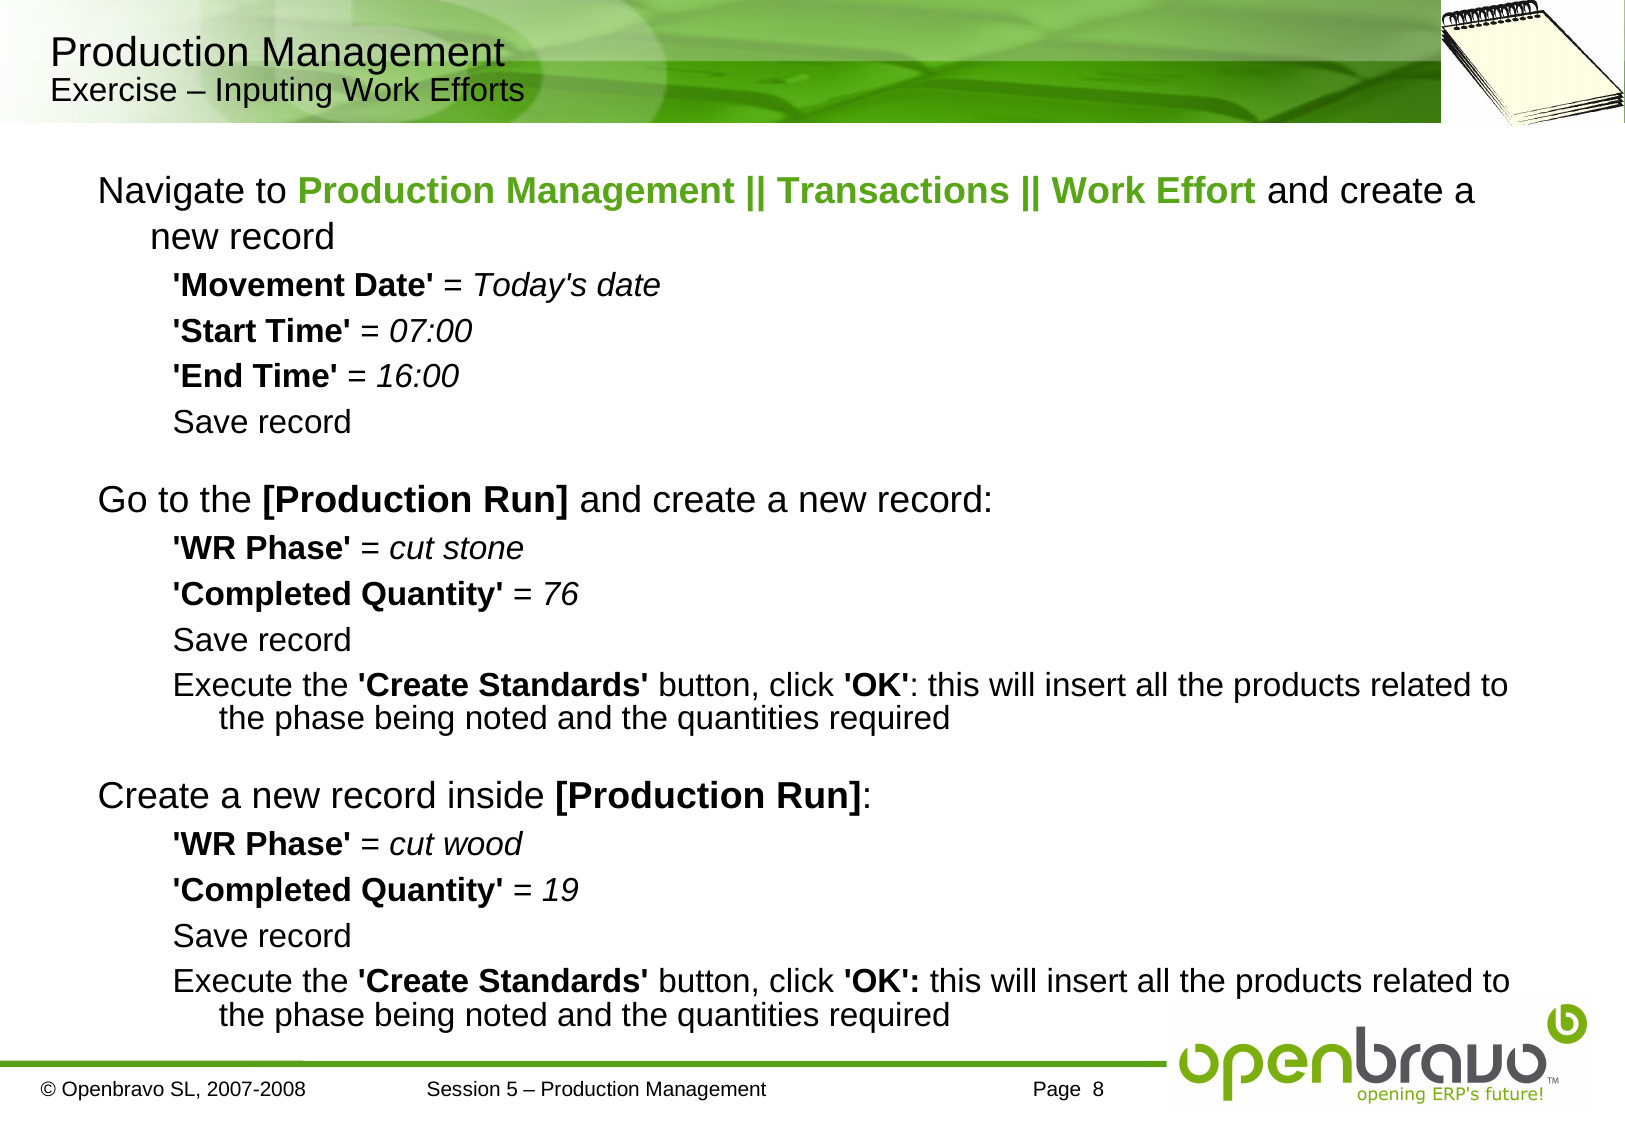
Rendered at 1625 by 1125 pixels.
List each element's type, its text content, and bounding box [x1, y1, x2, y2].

list Navigate to Production Management || Transactions || Work Effort and create a new record 'Movement Date' = Today's date 'Start Time' = 07:00 'End Time' = 16:00 Save record Go to the [Production Run] and create a new record: 'WR Phase' = cut stone 'Completed Quantity' = 76 Save record Execute the 'Create Standards' button, click 'OK': this will insert all the products related to the phase being noted and the quantities required Create a new record inside [Production Run]: 'WR Phase' = cut wood 'Completed Quantity' = 19 Save record Execute the 'Create Standards' button, click 'OK': this will insert all the products related to the phase being noted and the quantities required [85, 158, 1538, 1125]
picture [1538, 996, 1593, 1114]
title Production Management Exercise – Inputing Work Efforts [37, 21, 1575, 115]
picture [0, 0, 1441, 123]
chart [1441, 0, 1624, 127]
